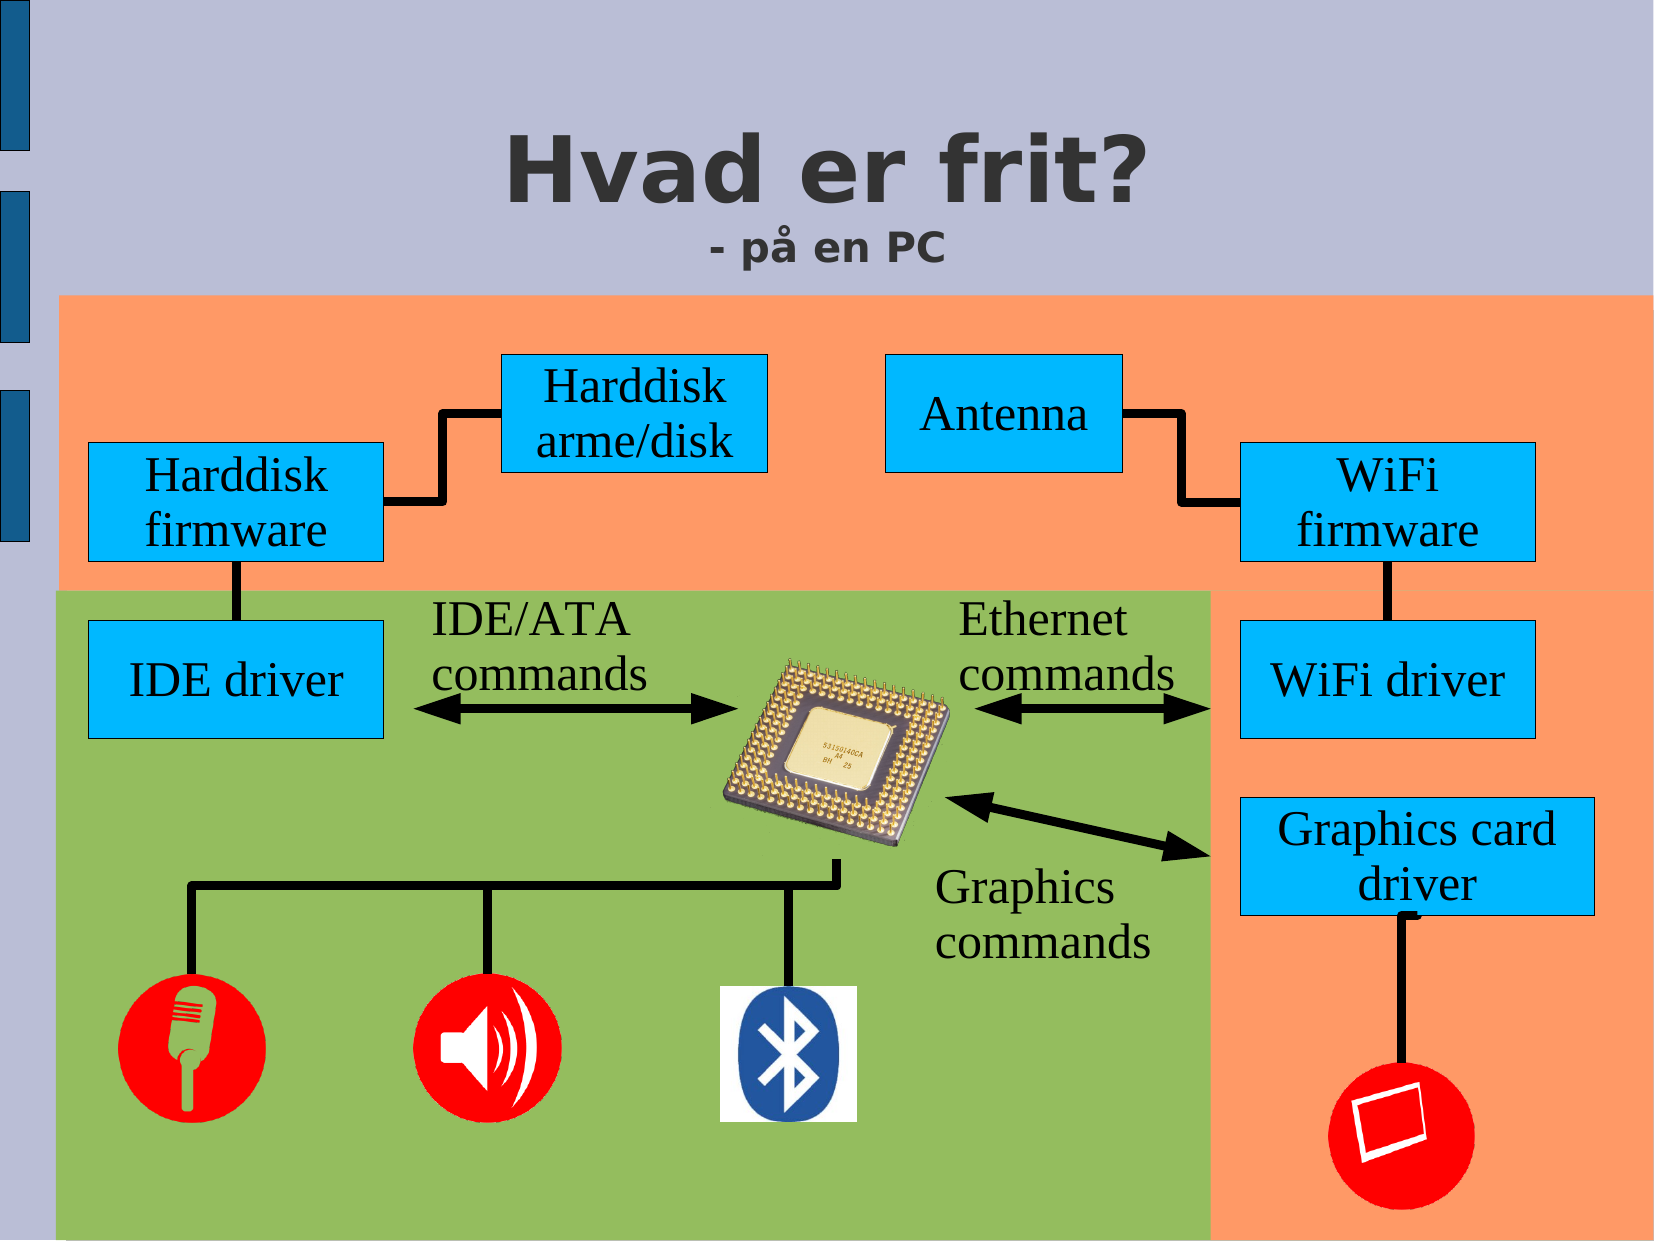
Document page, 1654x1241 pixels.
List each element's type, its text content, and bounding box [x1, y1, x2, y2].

picture [413, 973, 562, 1123]
text_box WiFi firmware [1240, 442, 1536, 562]
text_box IDE/ATA commands [431, 590, 649, 712]
title Hvad er frit? - på en PC [121, 91, 1534, 295]
text_box IDE driver [88, 620, 384, 739]
text_box Harddisk firmware [88, 442, 384, 562]
text_box Harddisk arme/disk [501, 354, 768, 473]
picture [118, 974, 266, 1123]
picture [1328, 1062, 1475, 1210]
text_box Antenna [885, 354, 1123, 473]
text_box [55, 295, 1654, 1241]
text_box Ethernet commands [958, 590, 1176, 773]
picture [708, 649, 966, 860]
text_box Graphics commands [934, 858, 1152, 1041]
picture [720, 986, 857, 1123]
text_box Graphics card driver [1240, 797, 1595, 916]
text_box WiFi driver [1240, 620, 1536, 739]
